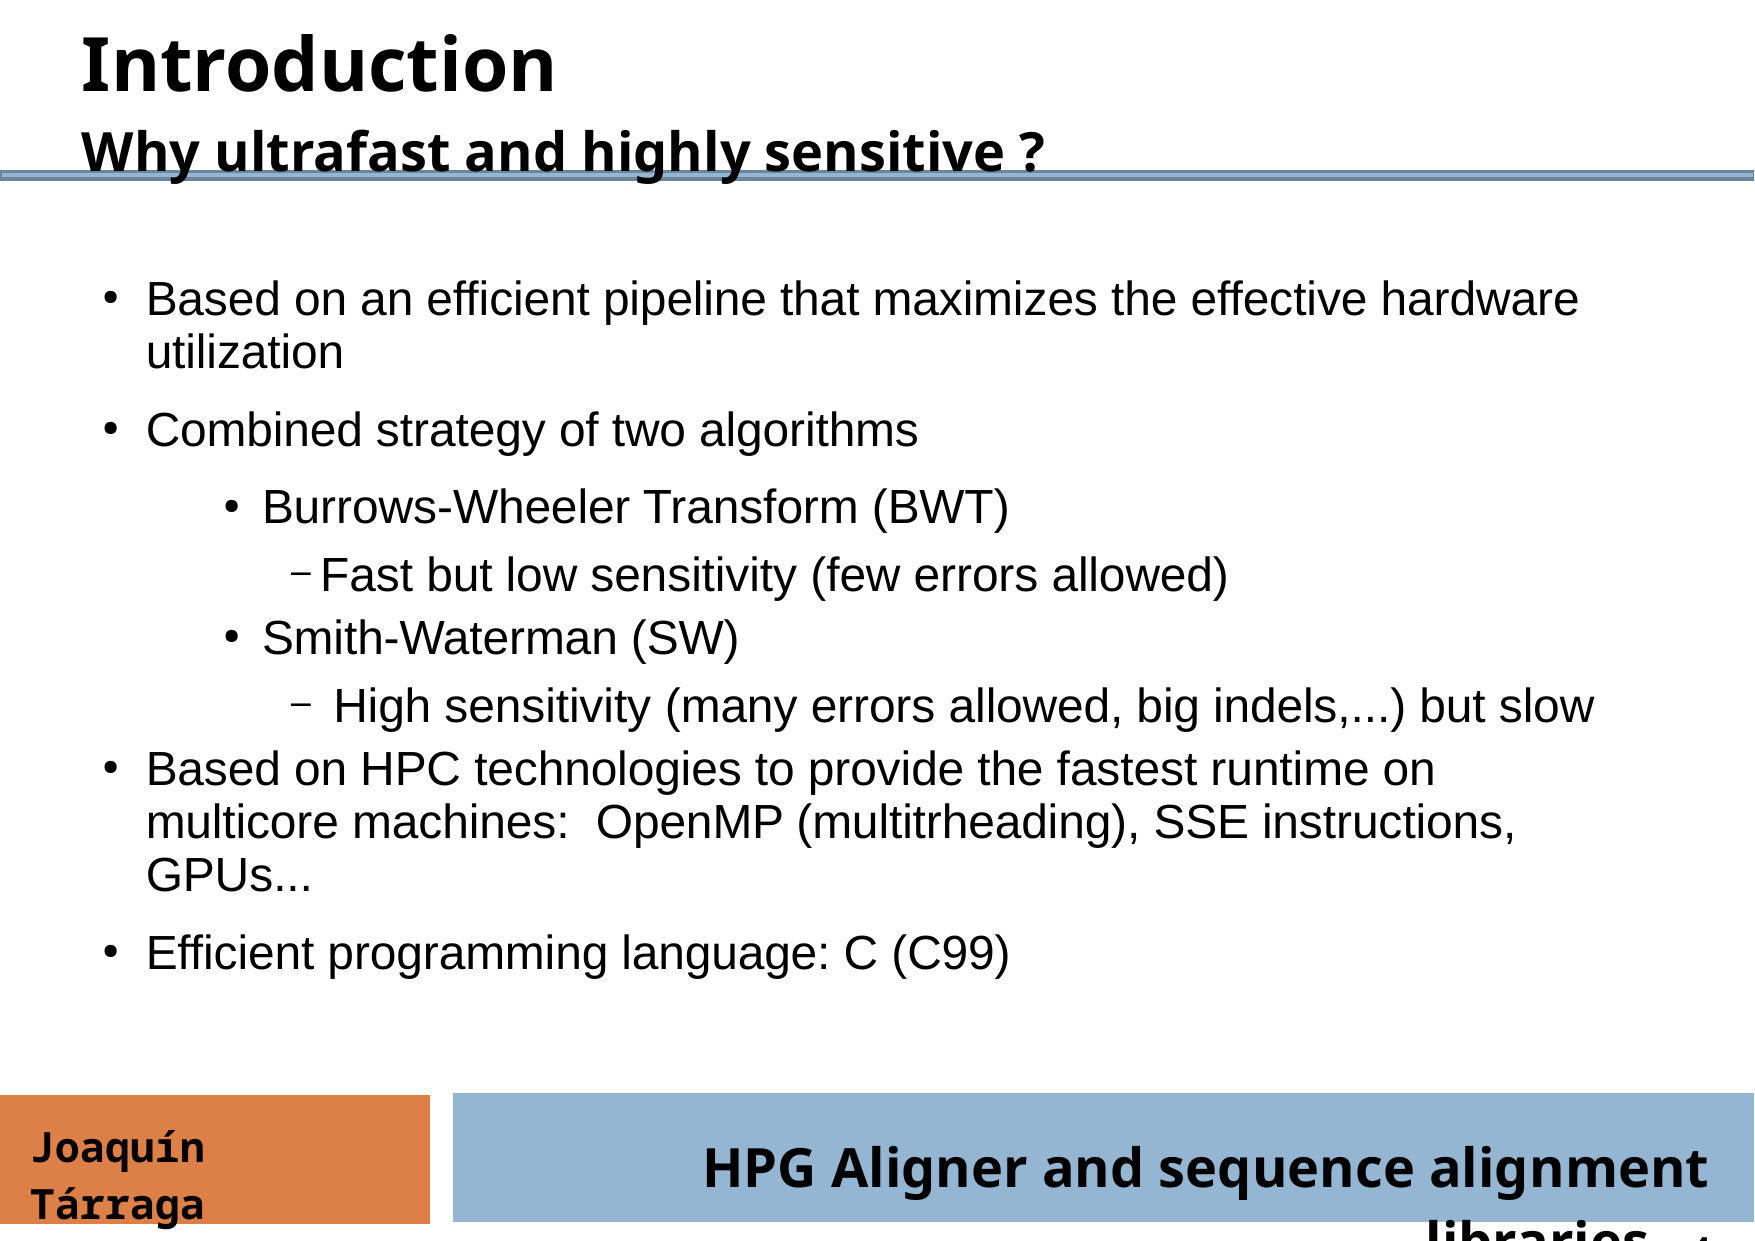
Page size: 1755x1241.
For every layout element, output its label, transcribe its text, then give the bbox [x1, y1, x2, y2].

text_box Introduction Why ultrafast and highly sensitive ? [67, 3, 1688, 168]
text_box [185, 171, 655, 179]
text_box [661, 171, 732, 179]
text_box [736, 171, 1754, 179]
text_box Joaquín Tárraga jtarraga@cipf.es [15, 1110, 406, 1221]
list Based on an efficient pipeline that maximizes the effective hardware utilization Combined strategy of two algorithms Burrows-Wheeler Transform (BWT) Fast but low sensitivity (few errors allowed) Smith-Waterman (SW) High sensitivity (many errors allowed, big indels,...) but slow Based on HPC technologies to provide the fastest runtime on multicore machines: OpenMP (multitrheading), SSE instructions, GPUs... Efficient programming language: C (C99) [87, 272, 1632, 992]
text_box HPG Aligner and sequence alignment libraries 4 [480, 1122, 1726, 1239]
text_box [0, 171, 181, 179]
